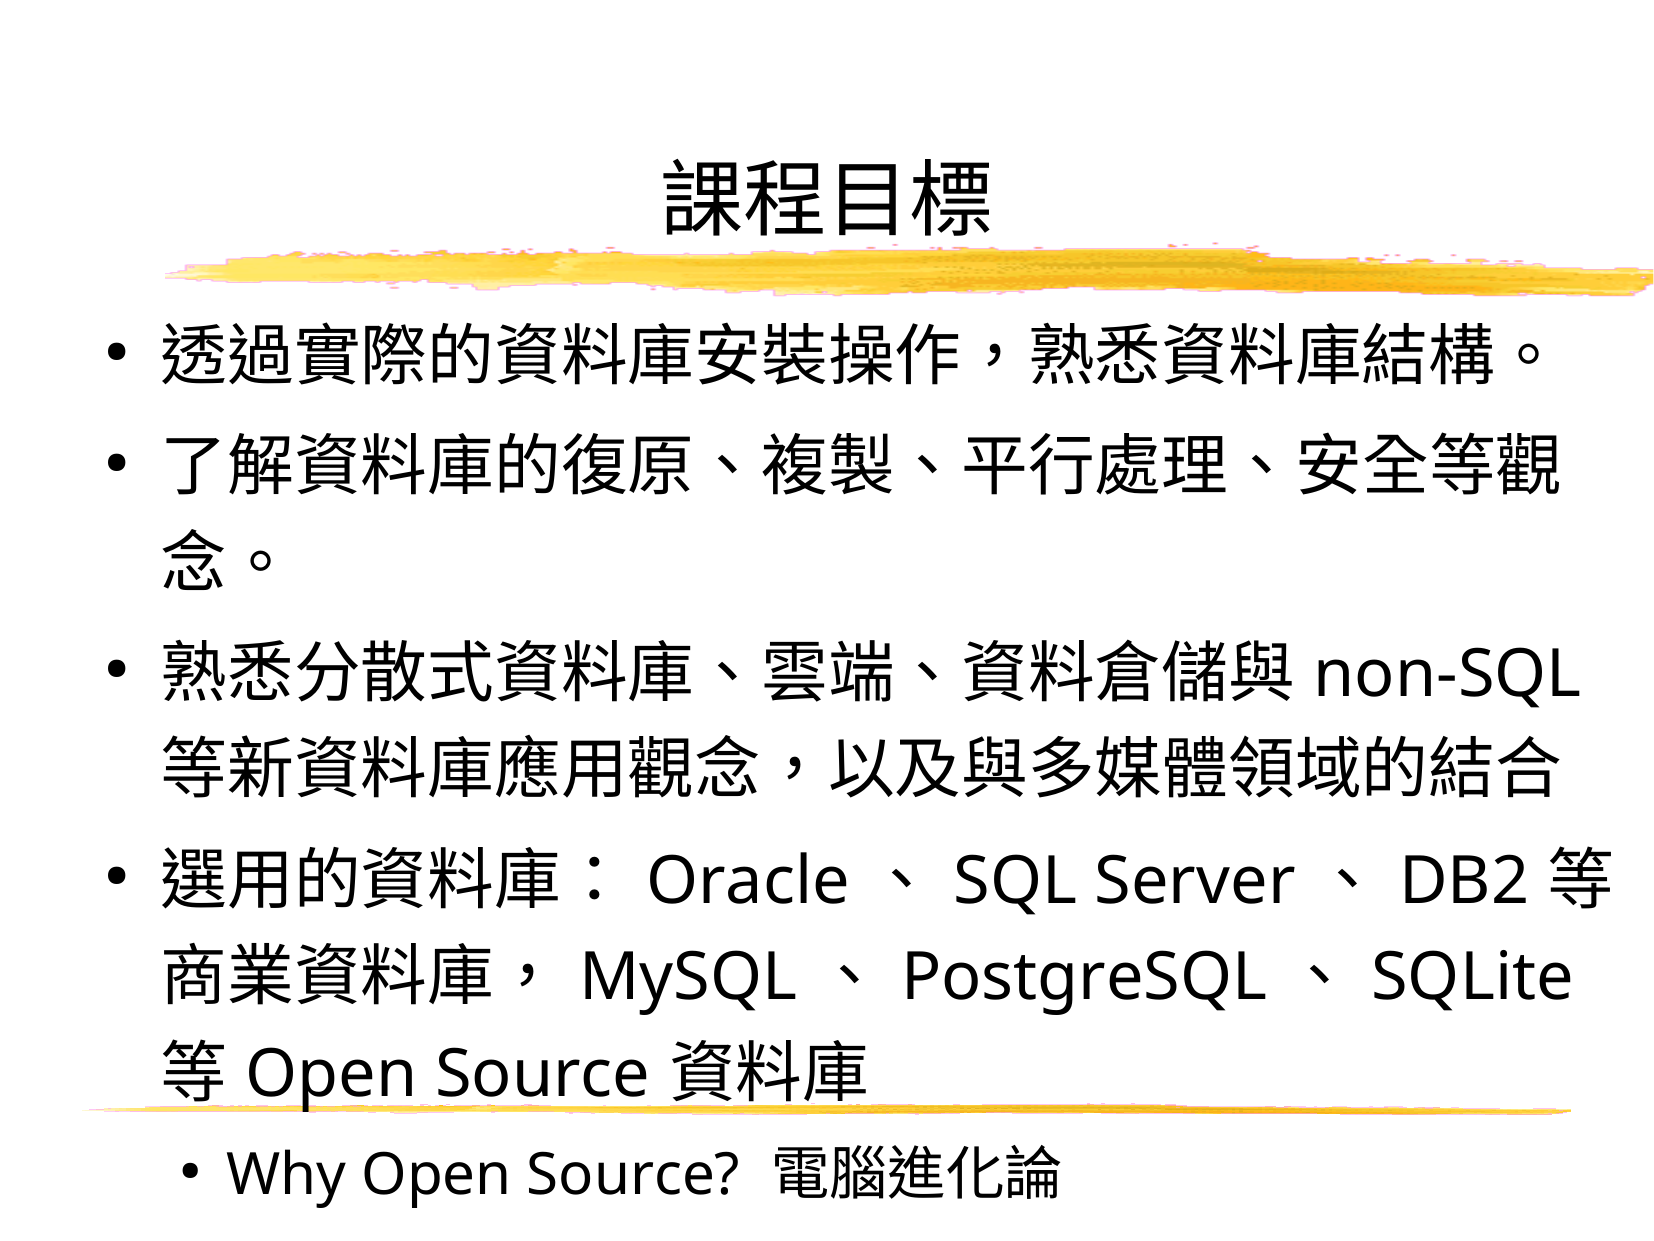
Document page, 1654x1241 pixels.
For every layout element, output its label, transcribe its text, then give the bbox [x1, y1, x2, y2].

picture [82, 1102, 89, 1117]
title 課程目標 [124, 55, 1530, 262]
list 透過實際的資料庫安裝操作，熟悉資料庫結構。 了解資料庫的復原、複製、平行處理、安全等觀念。 熟悉分散式資料庫、雲端、資料倉儲與non-SQL等新資料庫應用觀念，以及與多媒體領域的結合 選用的資料庫：Oracle、SQL Server、DB2等商業資料庫，MySQL、PostgreSQL、SQLite等Open Source資料庫 Why Open Source? 電腦進化論 [89, 294, 1632, 1168]
picture [165, 237, 1654, 308]
